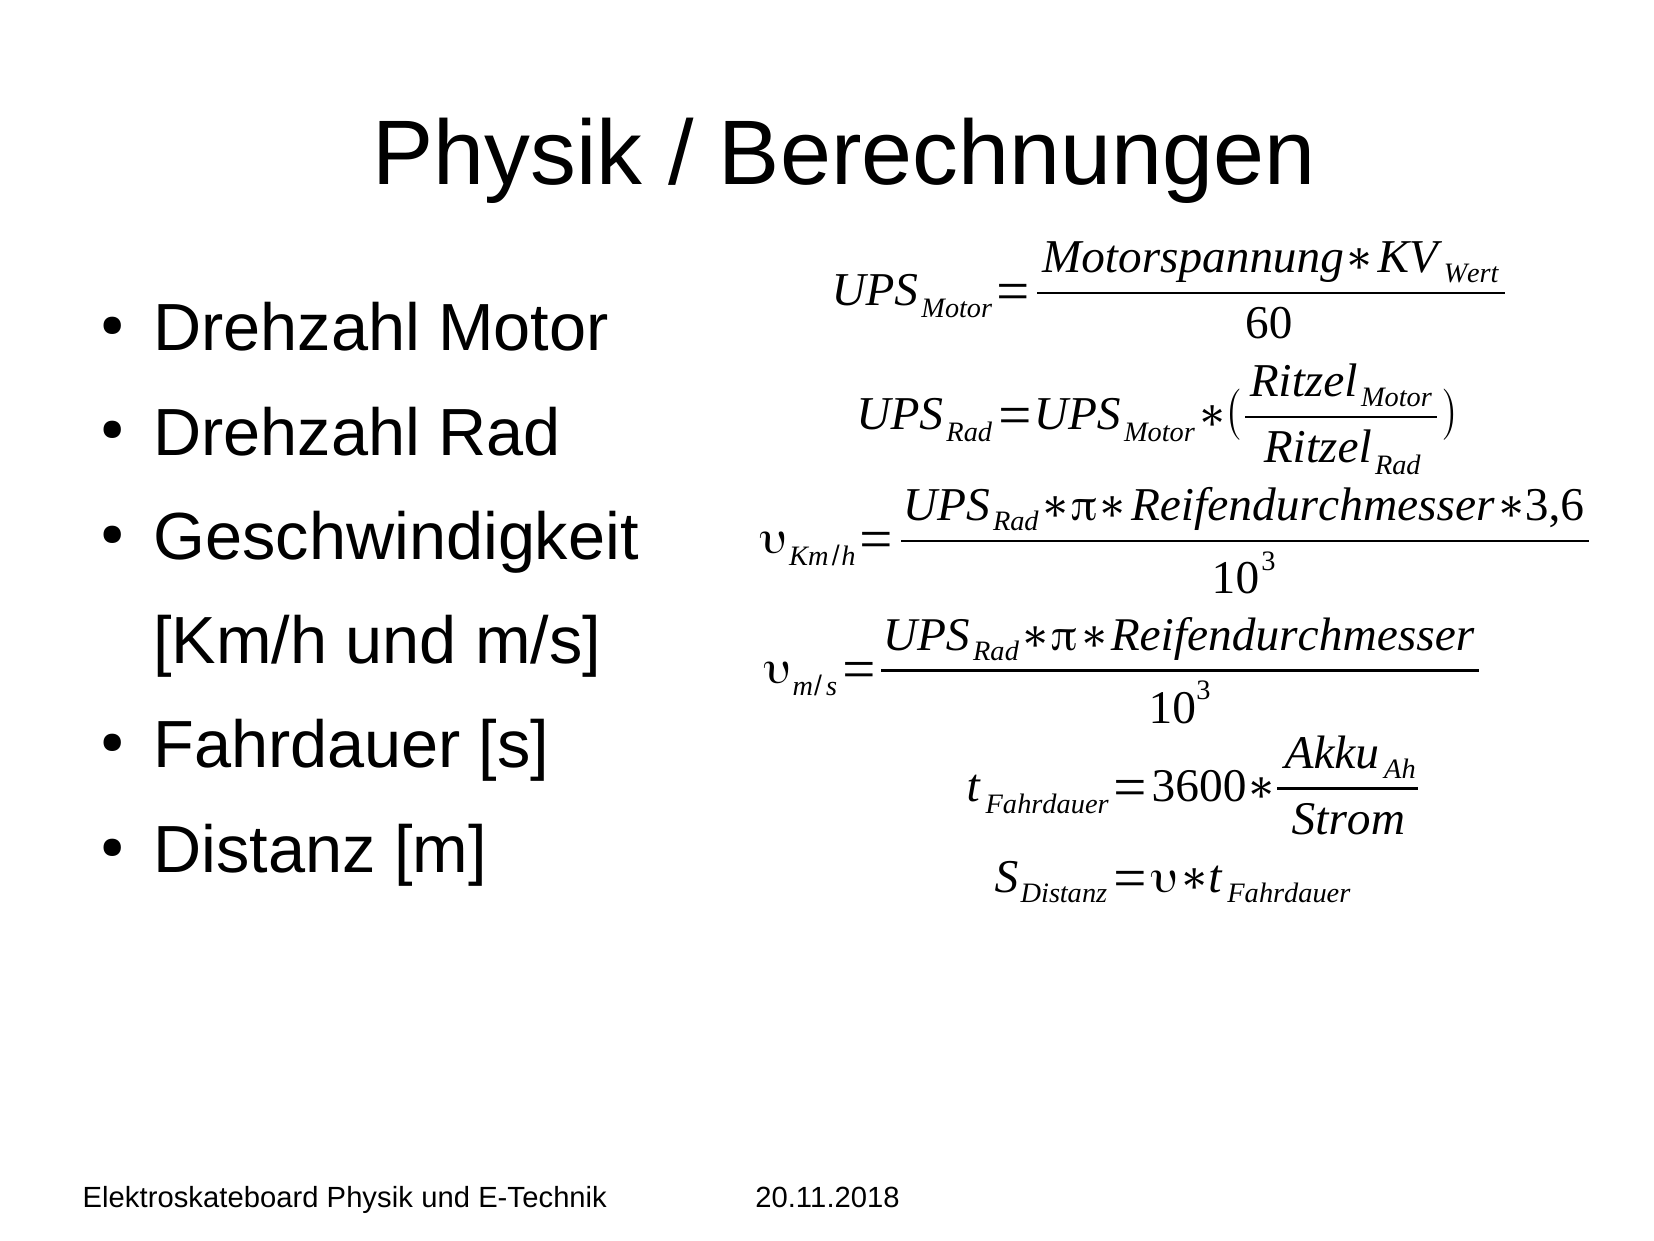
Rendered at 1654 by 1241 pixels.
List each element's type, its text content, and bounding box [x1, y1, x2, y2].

chart [750, 608, 1494, 845]
chart [746, 354, 1602, 604]
chart [980, 850, 1364, 910]
title Physik / Berechnungen [82, 49, 1571, 257]
chart [819, 190, 1518, 349]
list Drehzahl Motor Drehzahl Rad Geschwindigkeit [Km/h und m/s] Fahrdauer [s] Distanz [m] [82, 290, 1571, 1010]
